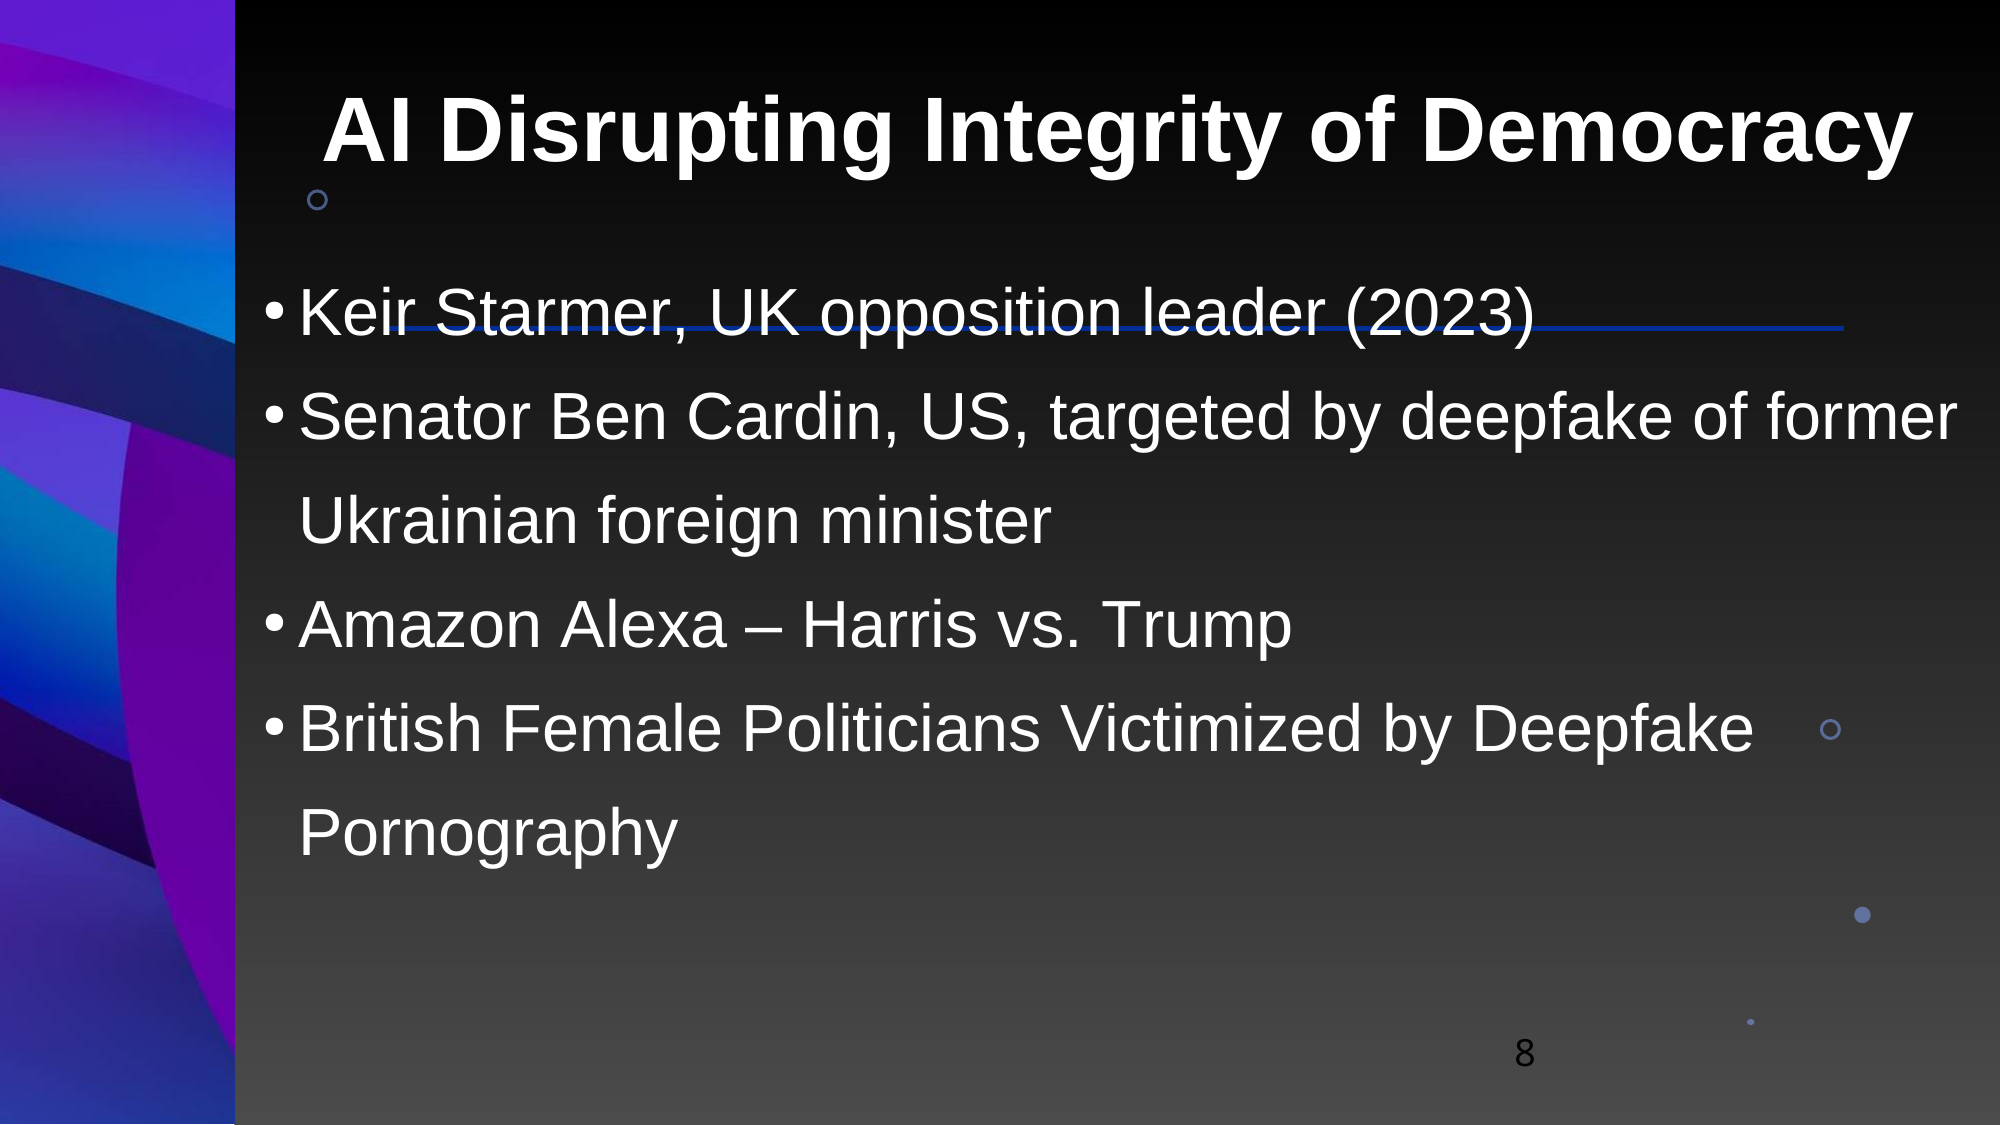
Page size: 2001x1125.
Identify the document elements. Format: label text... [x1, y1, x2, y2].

slide_number <number> [1499, 1021, 1950, 1082]
text_box AI Disrupting Integrity of Democracy [259, 70, 1979, 189]
text_box Keir Starmer, UK opposition leader (2023) Senator Ben Cardin, US, targeted by deepfake of former Ukrainian foreign minister Amazon Alexa – Harris vs. Trump British Female Politicians Victimized by Deepfake Pornography [248, 267, 2000, 878]
picture [0, 0, 235, 1124]
